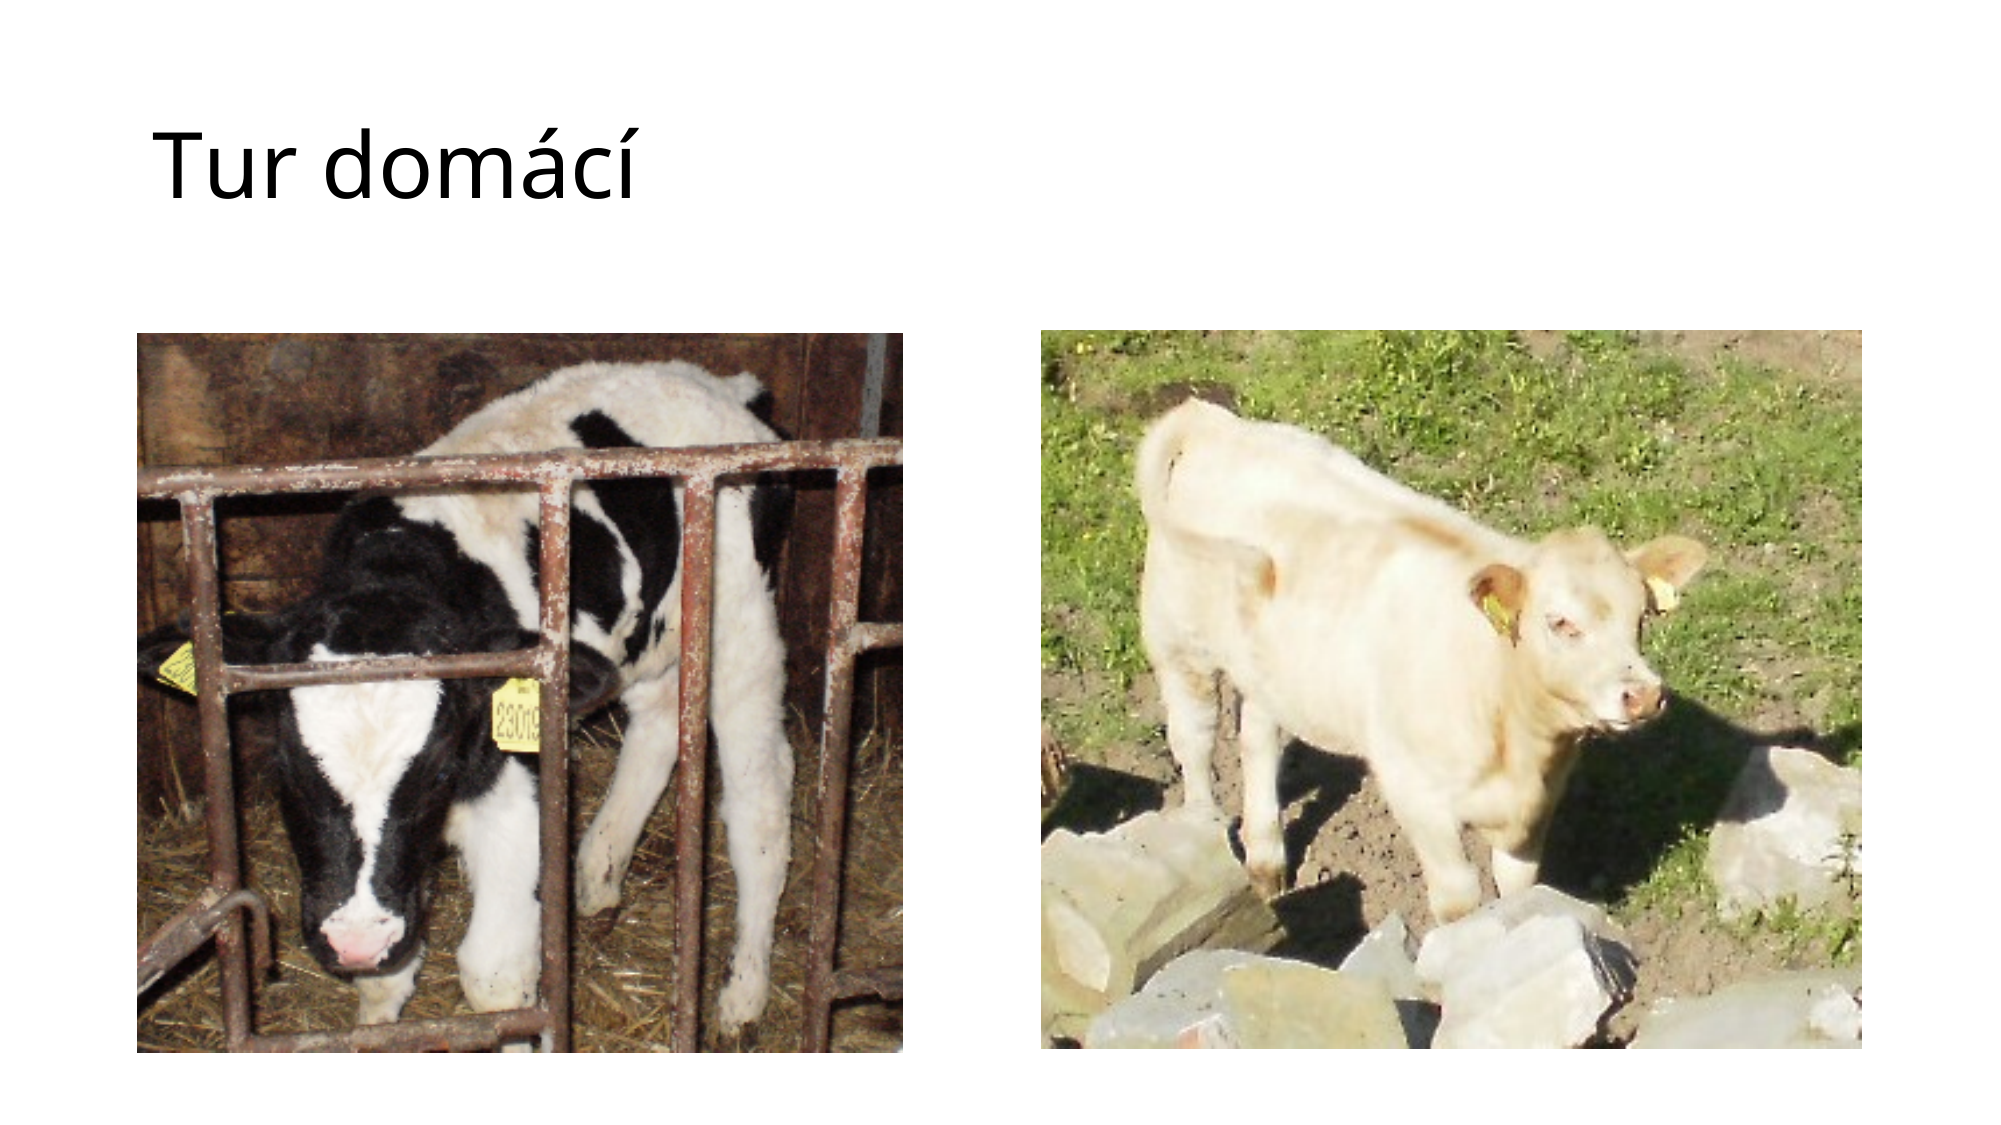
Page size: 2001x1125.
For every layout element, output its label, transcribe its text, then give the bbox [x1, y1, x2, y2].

title Tur domácí [137, 59, 1863, 278]
picture [1041, 330, 1862, 1049]
text_box [137, 333, 903, 1053]
